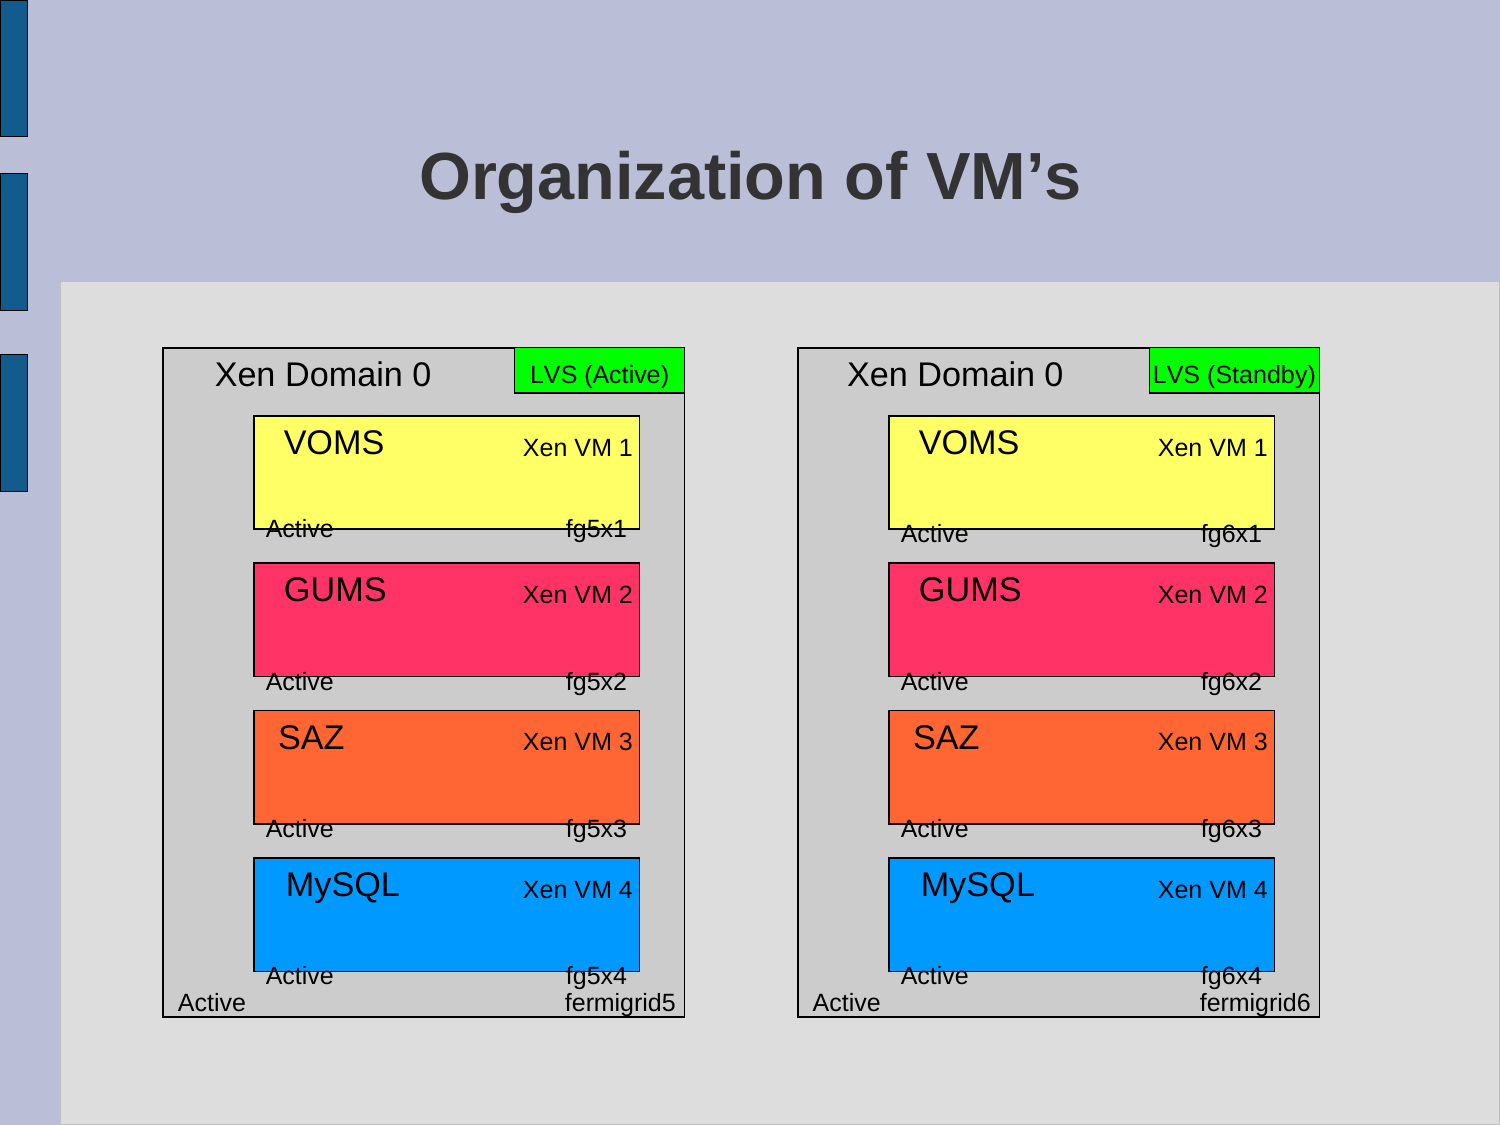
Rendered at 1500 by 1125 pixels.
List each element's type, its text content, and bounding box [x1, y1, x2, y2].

text_box Active [163, 971, 274, 1025]
text_box [162, 347, 685, 1017]
text_box [310, 972, 316, 981]
text_box Active fg5x1 [253, 415, 640, 530]
text_box [945, 972, 951, 981]
text_box Xen VM 1 [508, 415, 649, 470]
text_box fermigrid6 [1185, 971, 1327, 1025]
text_box Xen Domain 0 [200, 347, 447, 402]
text_box Active fg6x3 [888, 710, 1275, 824]
text_box Xen VM 2 [1143, 563, 1284, 617]
text_box Active fg5x3 [253, 710, 640, 824]
text_box SAZ [263, 710, 360, 765]
text_box Active fg6x1 [888, 415, 1275, 530]
text_box Active [798, 971, 935, 1025]
title Organization of VM’s [110, 83, 1392, 270]
text_box Xen VM 1 [1143, 415, 1284, 470]
text_box LVS (Standby) [1149, 347, 1320, 394]
text_box [274, 972, 550, 1017]
text_box Active fg5x4 [253, 858, 640, 972]
text_box [798, 347, 1320, 971]
text_box GUMS [269, 563, 402, 617]
text_box GUMS [904, 563, 1037, 617]
text_box Active fg5x2 [253, 563, 640, 677]
text_box LVS (Active) [514, 347, 685, 394]
text_box Xen VM 4 [1143, 858, 1284, 912]
text_box MySQL [271, 857, 415, 912]
text_box Xen VM 3 [508, 710, 649, 764]
text_box Active fg6x2 [888, 563, 1275, 677]
text_box Xen VM 3 [1143, 710, 1284, 764]
text_box VOMS [268, 415, 400, 470]
text_box fermigrid5 [550, 971, 692, 1025]
text_box SAZ [898, 710, 995, 765]
text_box Active fg6x4 [888, 858, 1275, 972]
text_box VOMS [904, 415, 1035, 470]
text_box [935, 972, 1185, 1017]
text_box Xen Domain 0 [832, 347, 1079, 402]
text_box MySQL [906, 857, 1051, 912]
text_box Xen VM 2 [508, 563, 649, 617]
text_box Xen VM 4 [508, 858, 649, 912]
